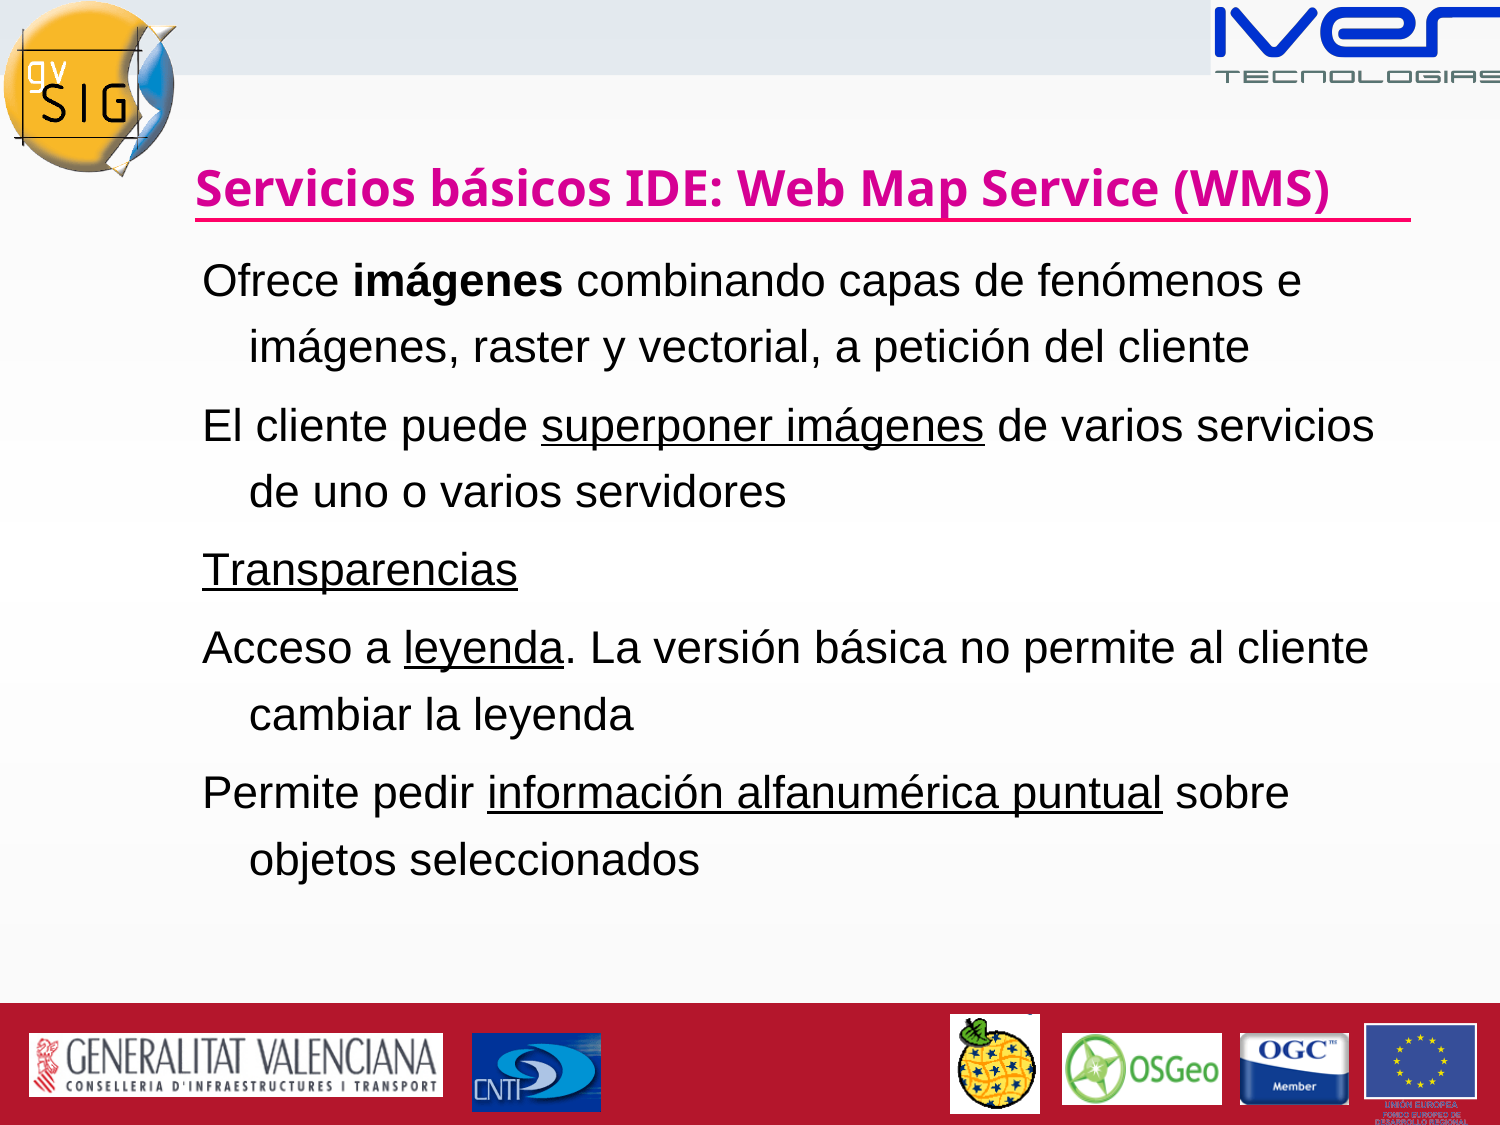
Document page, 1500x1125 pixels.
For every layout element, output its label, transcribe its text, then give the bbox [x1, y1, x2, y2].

picture [950, 1014, 1040, 1114]
picture [0, 0, 178, 179]
text_box Servicios básicos IDE: Web Map Service (WMS) [181, 144, 1346, 229]
picture [472, 1033, 601, 1112]
text_box Ofrece imágenes combinando capas de fenómenos e imágenes, raster y vectorial, a petición del cliente El cliente puede superponer imágenes de varios servicios de uno o varios servidores Transparencias Acceso a leyenda. La versión básica no permite al cliente cambiar la leyenda Permite pedir información alfanumérica puntual sobre objetos seleccionados [112, 231, 1420, 965]
picture [1062, 1033, 1222, 1105]
picture [1210, 0, 1500, 98]
picture [1240, 1033, 1349, 1105]
picture [29, 1033, 443, 1097]
picture [1364, 1023, 1477, 1125]
